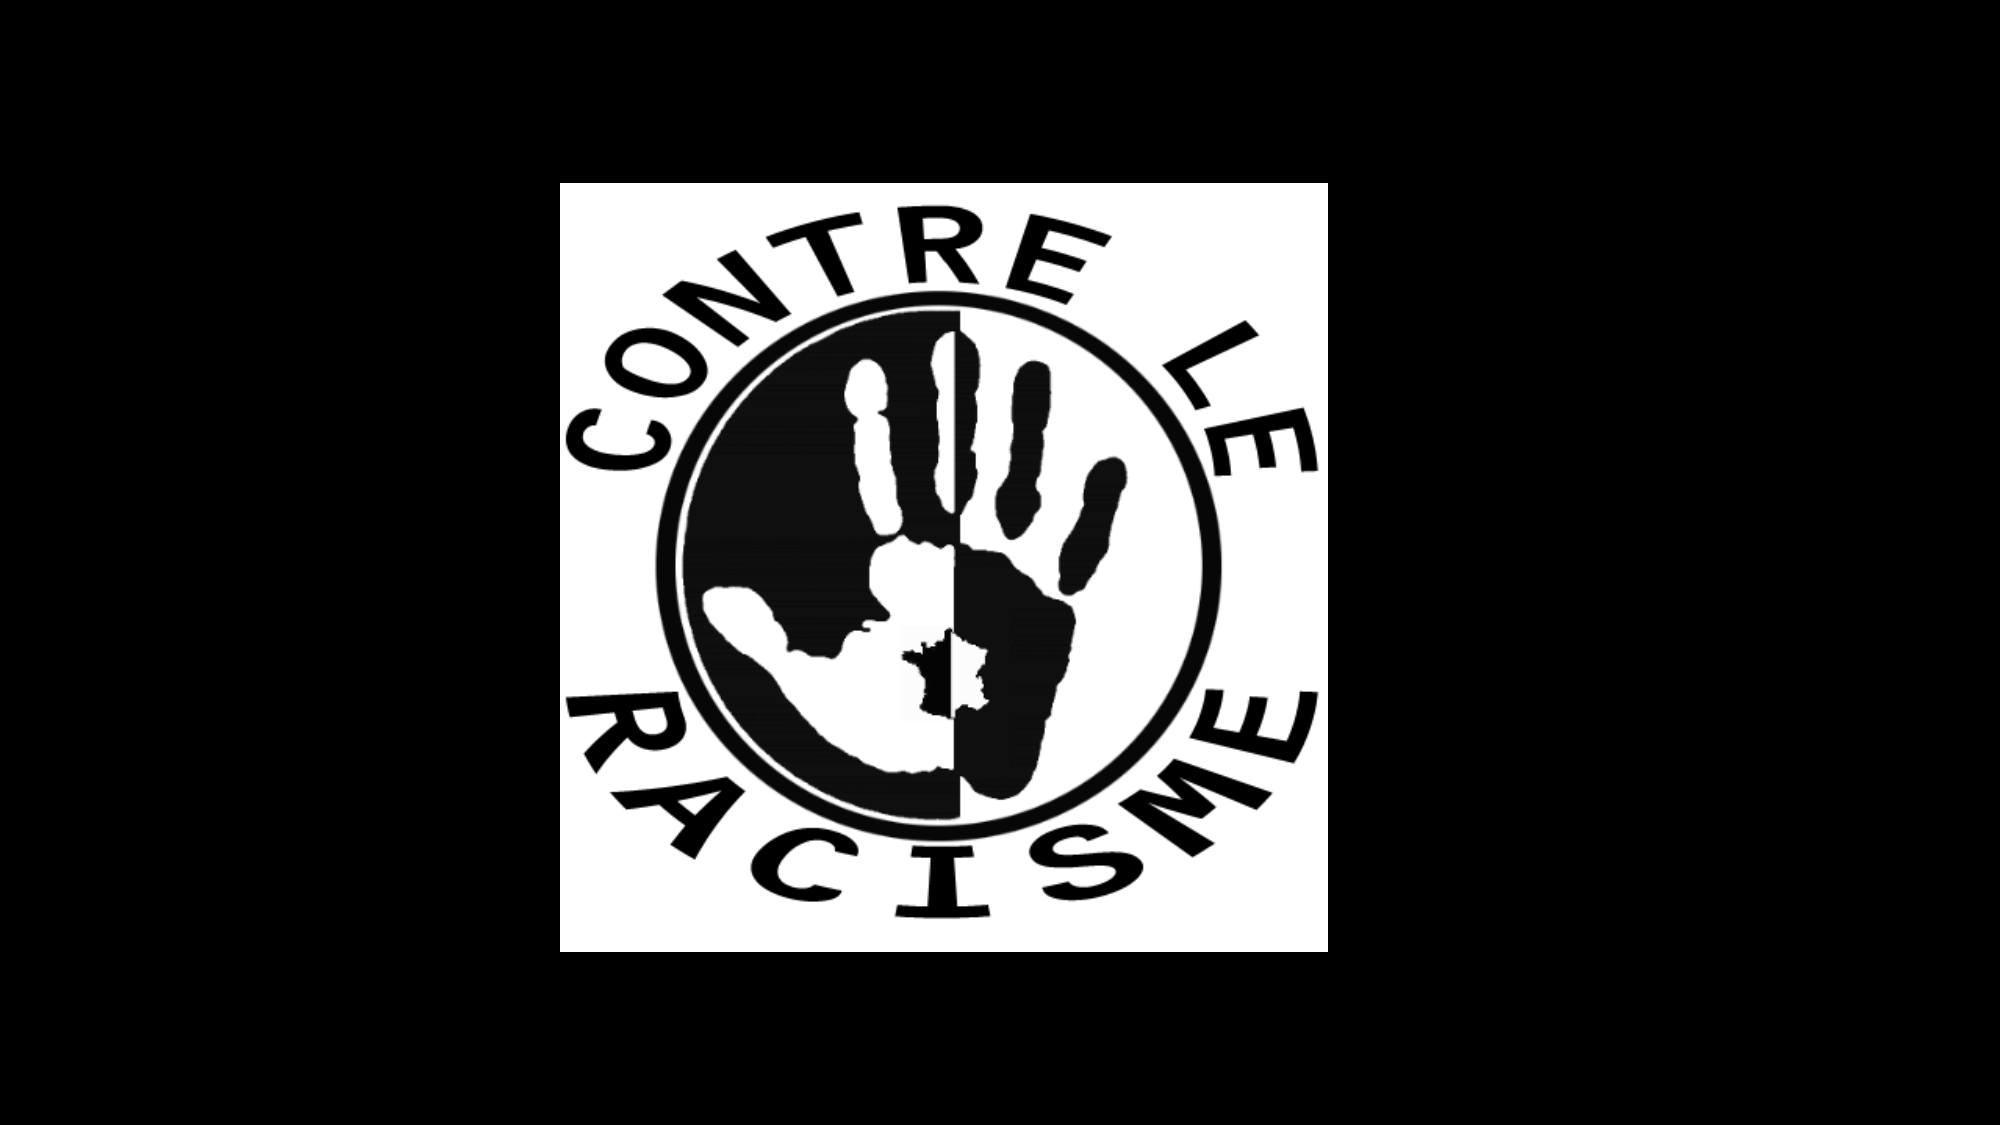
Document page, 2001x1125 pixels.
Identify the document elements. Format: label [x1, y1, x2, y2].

picture [560, 183, 1328, 952]
